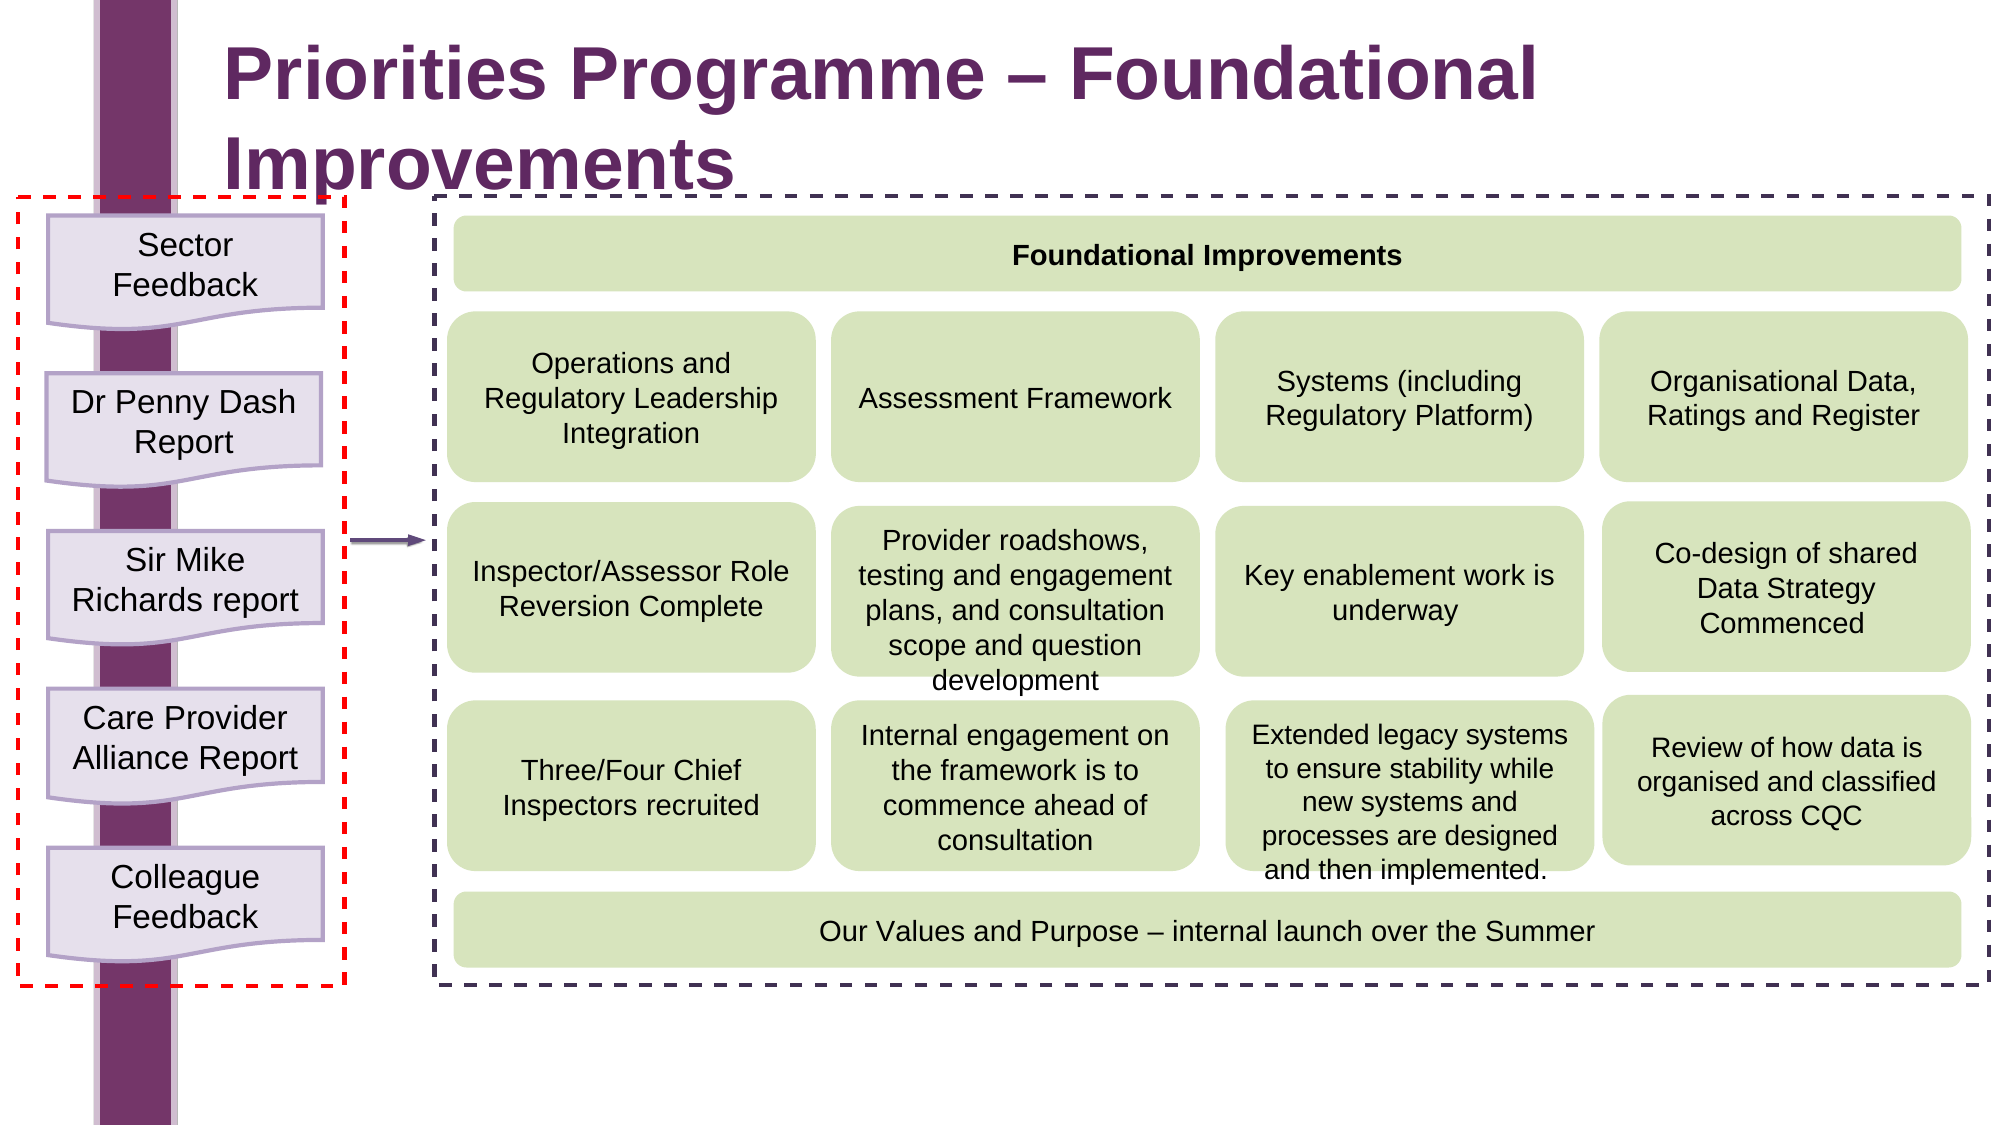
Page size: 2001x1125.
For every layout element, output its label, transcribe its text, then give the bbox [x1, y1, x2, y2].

text_box [97, 0, 174, 215]
text_box [97, 800, 174, 847]
text_box Our Values and Purpose – internal launch over the Summer [453, 891, 1962, 968]
text_box Foundational Improvements [453, 215, 1962, 292]
text_box Assessment Framework [831, 311, 1200, 483]
text_box Key enablement work is underway [1215, 505, 1585, 677]
text_box Co-design of shared Data Strategy Commenced [1602, 501, 1971, 672]
text_box Sector Feedback [48, 215, 323, 329]
text_box Dr Penny Dash Report [46, 373, 322, 487]
text_box Sir Mike Richards report [48, 530, 323, 645]
text_box Systems (including Regulatory Platform) [1215, 311, 1585, 483]
text_box Organisational Data, Ratings and Register [1599, 311, 1969, 483]
text_box [97, 958, 174, 1125]
text_box Colleague Feedback [48, 847, 323, 962]
text_box Care Provider Alliance Report [48, 688, 323, 804]
text_box [97, 641, 174, 688]
text_box Provider roadshows, testing and engagement plans, and consultation scope and question development [831, 505, 1200, 677]
title Priorities Programme – Foundational Improvements [208, 16, 1989, 155]
text_box Inspector/Assessor Role Reversion Complete [447, 502, 816, 673]
text_box Three/Four Chief Inspectors recruited [447, 700, 816, 872]
text_box Internal engagement on the framework is to commence ahead of consultation [831, 700, 1200, 872]
text_box Review of how data is organised and classified across CQC [1602, 694, 1972, 866]
text_box Operations and Regulatory Leadership Integration [447, 311, 816, 483]
text_box [97, 483, 174, 530]
text_box Extended legacy systems to ensure stability while new systems and processes are designed and then implemented. [1225, 700, 1595, 872]
text_box [97, 325, 174, 373]
